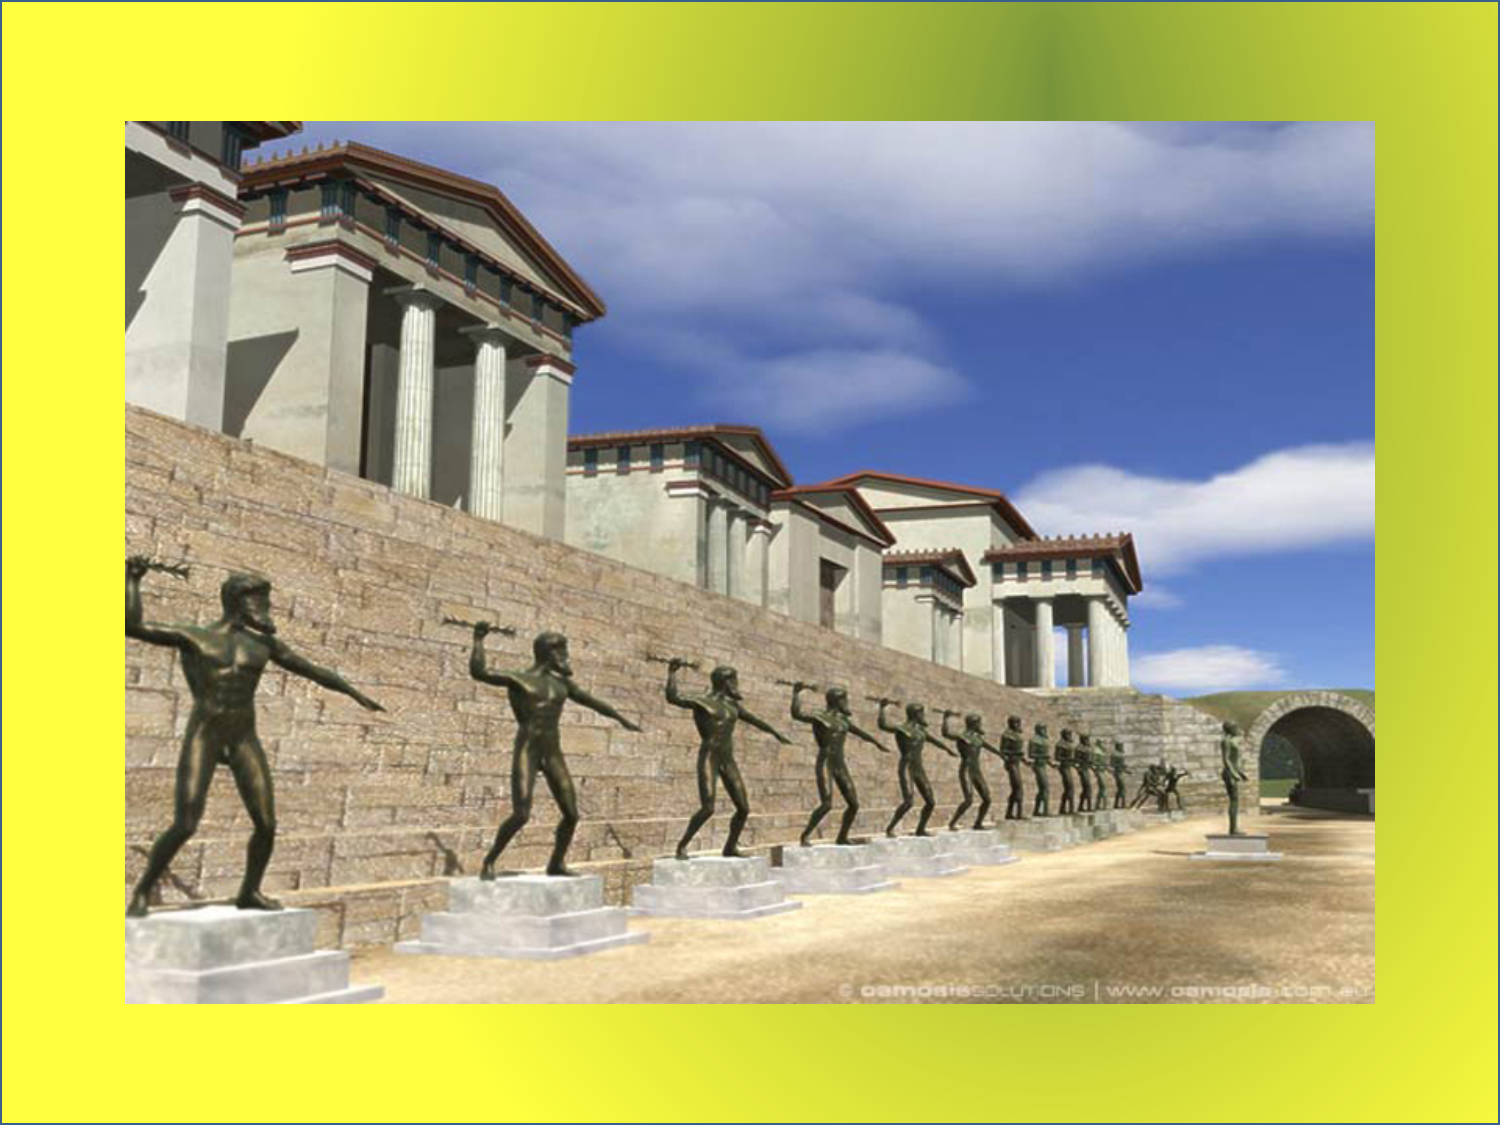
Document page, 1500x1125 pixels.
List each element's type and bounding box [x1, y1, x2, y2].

text_box [0, 0, 1500, 1125]
picture [125, 121, 1375, 1004]
